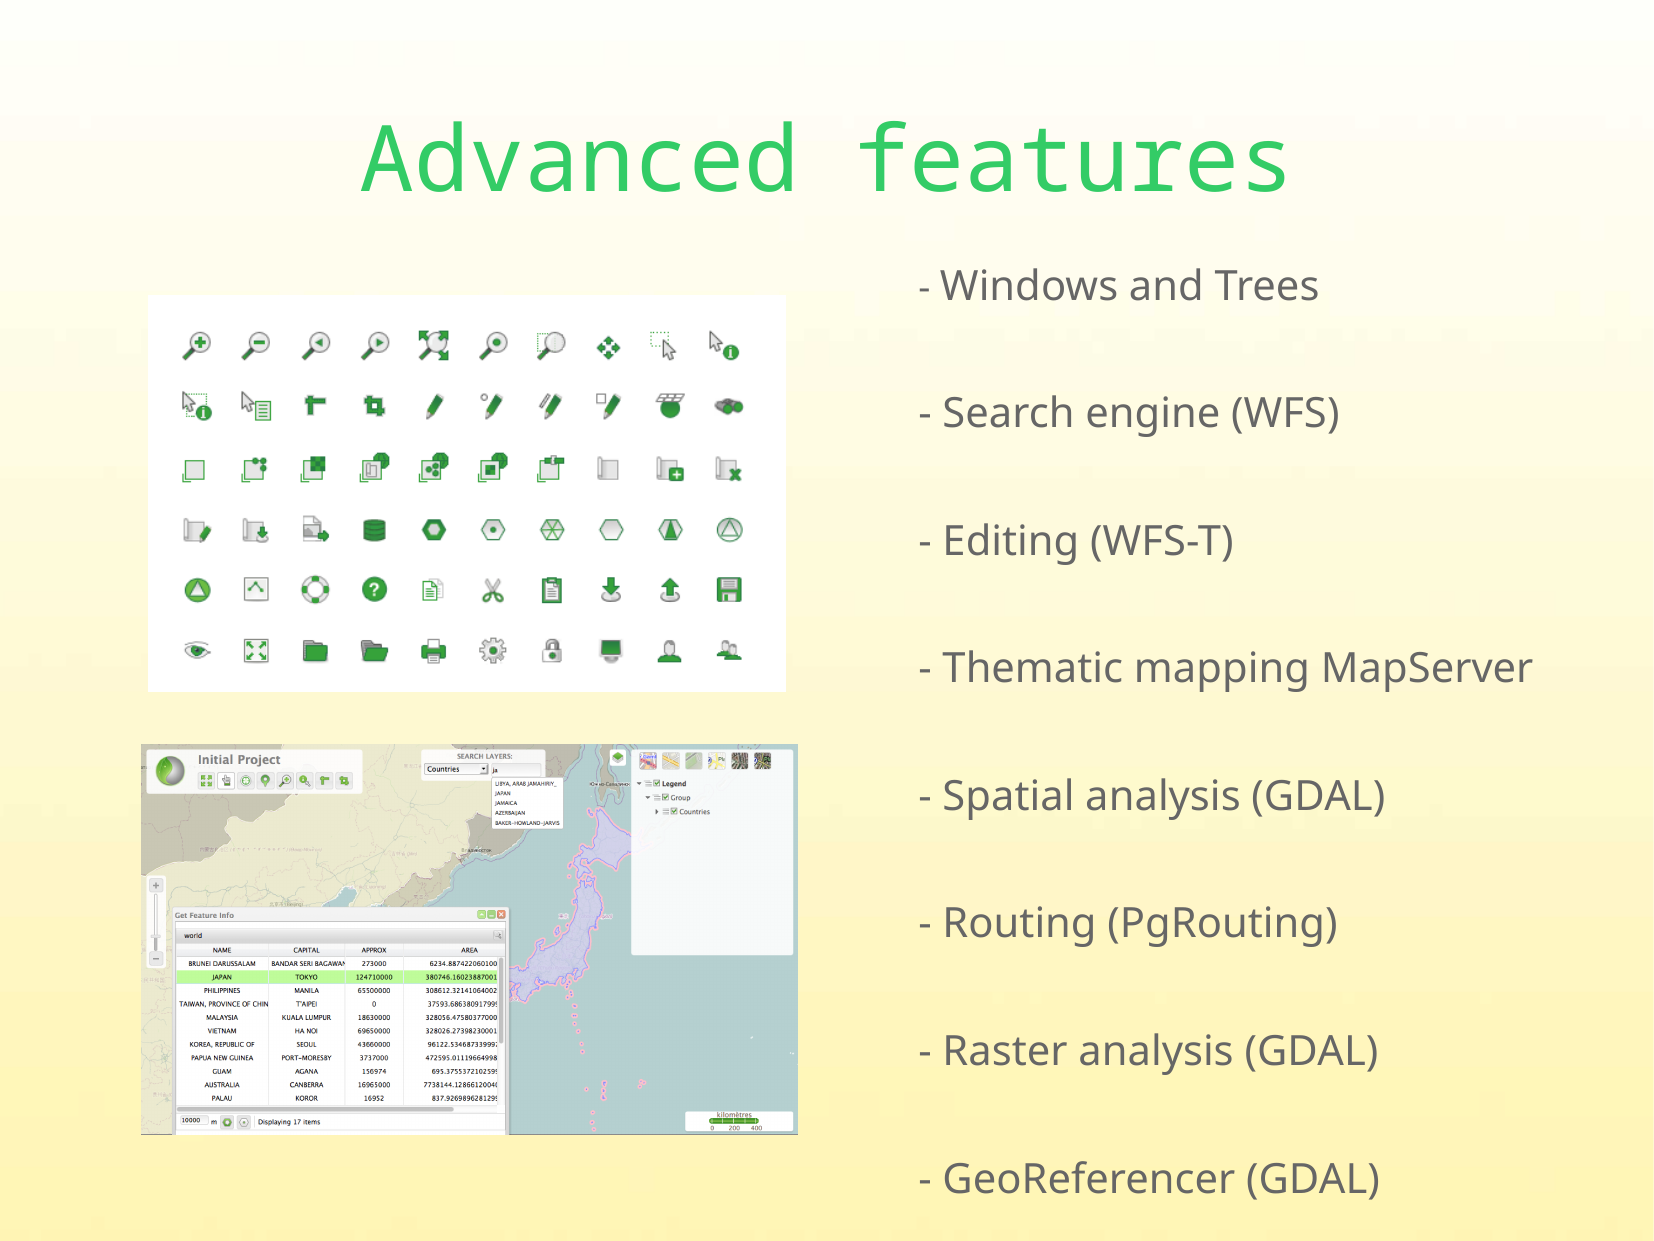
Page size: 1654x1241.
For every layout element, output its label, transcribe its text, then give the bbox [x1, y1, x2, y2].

picture [0, 0, 1654, 1241]
text_box - Windows and Trees - Search engine (WFS) - Editing (WFS-T) - Thematic mapping MapServer - Spatial analysis (GDAL) - Routing (PgRouting) - Raster analysis (GDAL) - GeoReferencer (GDAL) [903, 248, 1613, 1080]
text_box [118, 478, 903, 993]
title Advanced features [82, 52, 1571, 260]
